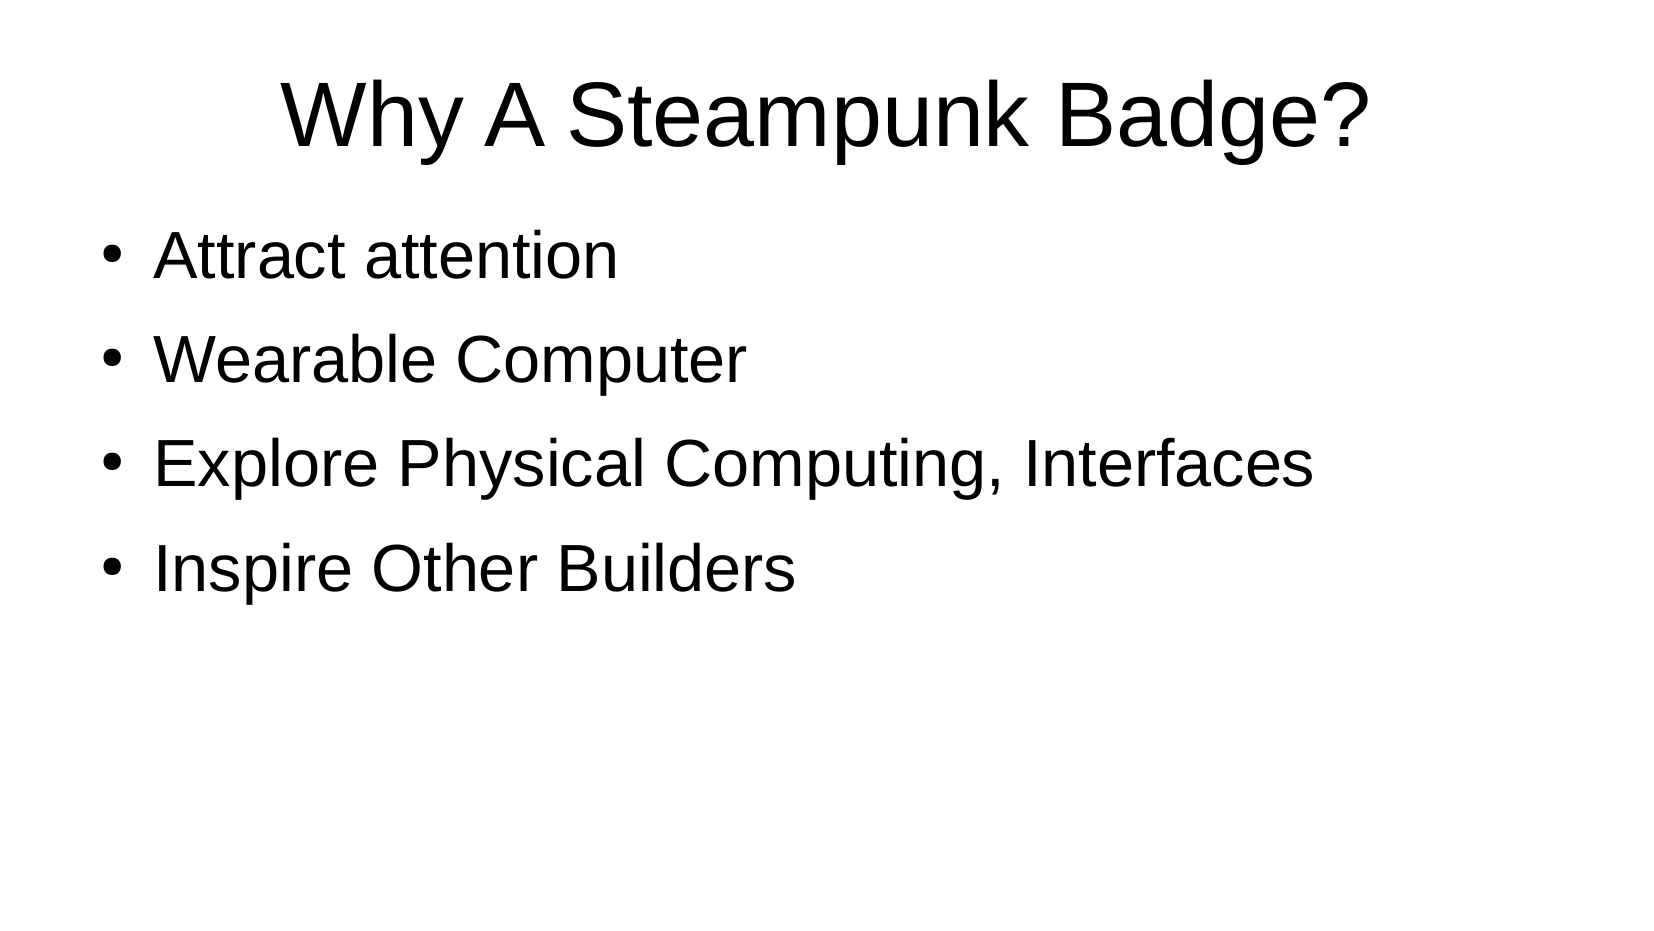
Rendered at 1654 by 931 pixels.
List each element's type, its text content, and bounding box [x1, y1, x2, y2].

list Attract attention Wearable Computer Explore Physical Computing, Interfaces Inspire Other Builders [82, 217, 1571, 758]
title Why A Steampunk Badge? [82, 37, 1571, 193]
